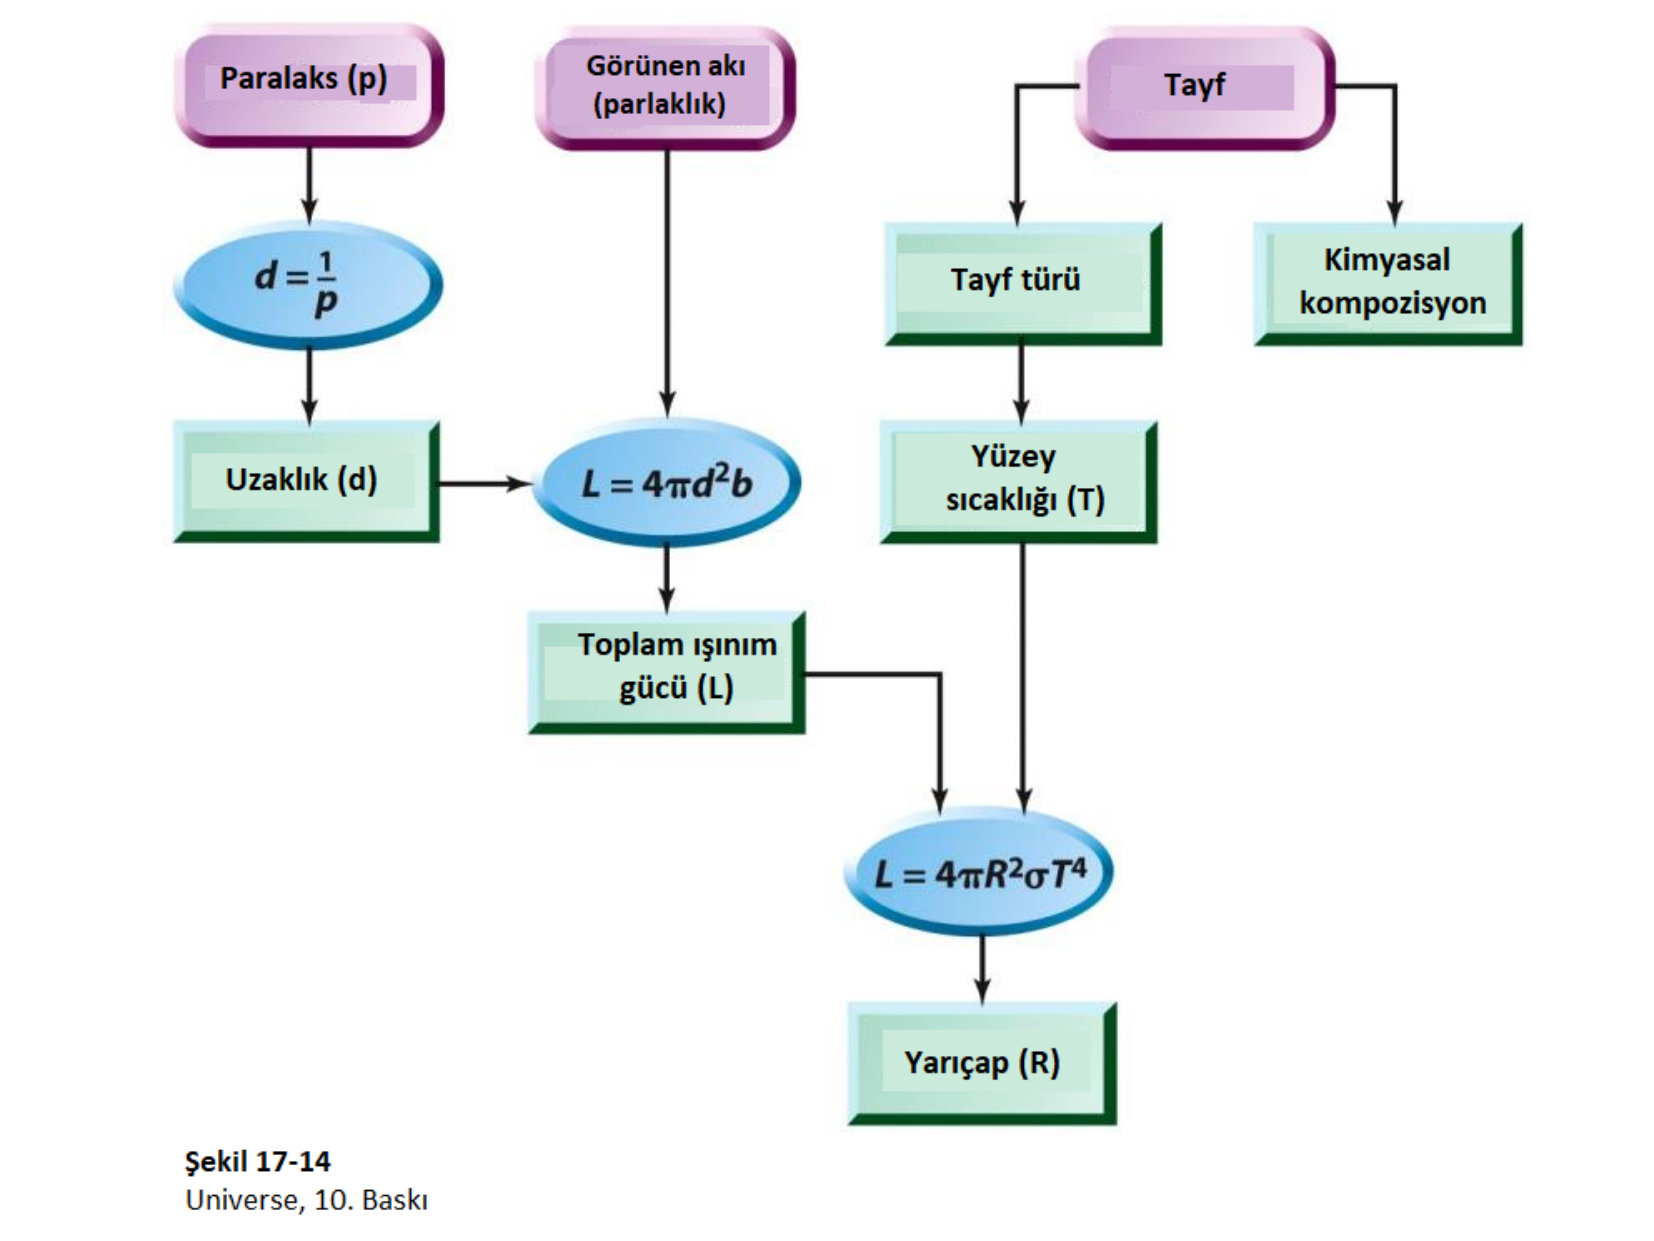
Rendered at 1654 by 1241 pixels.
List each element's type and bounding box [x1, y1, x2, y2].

picture [162, 14, 1531, 1231]
